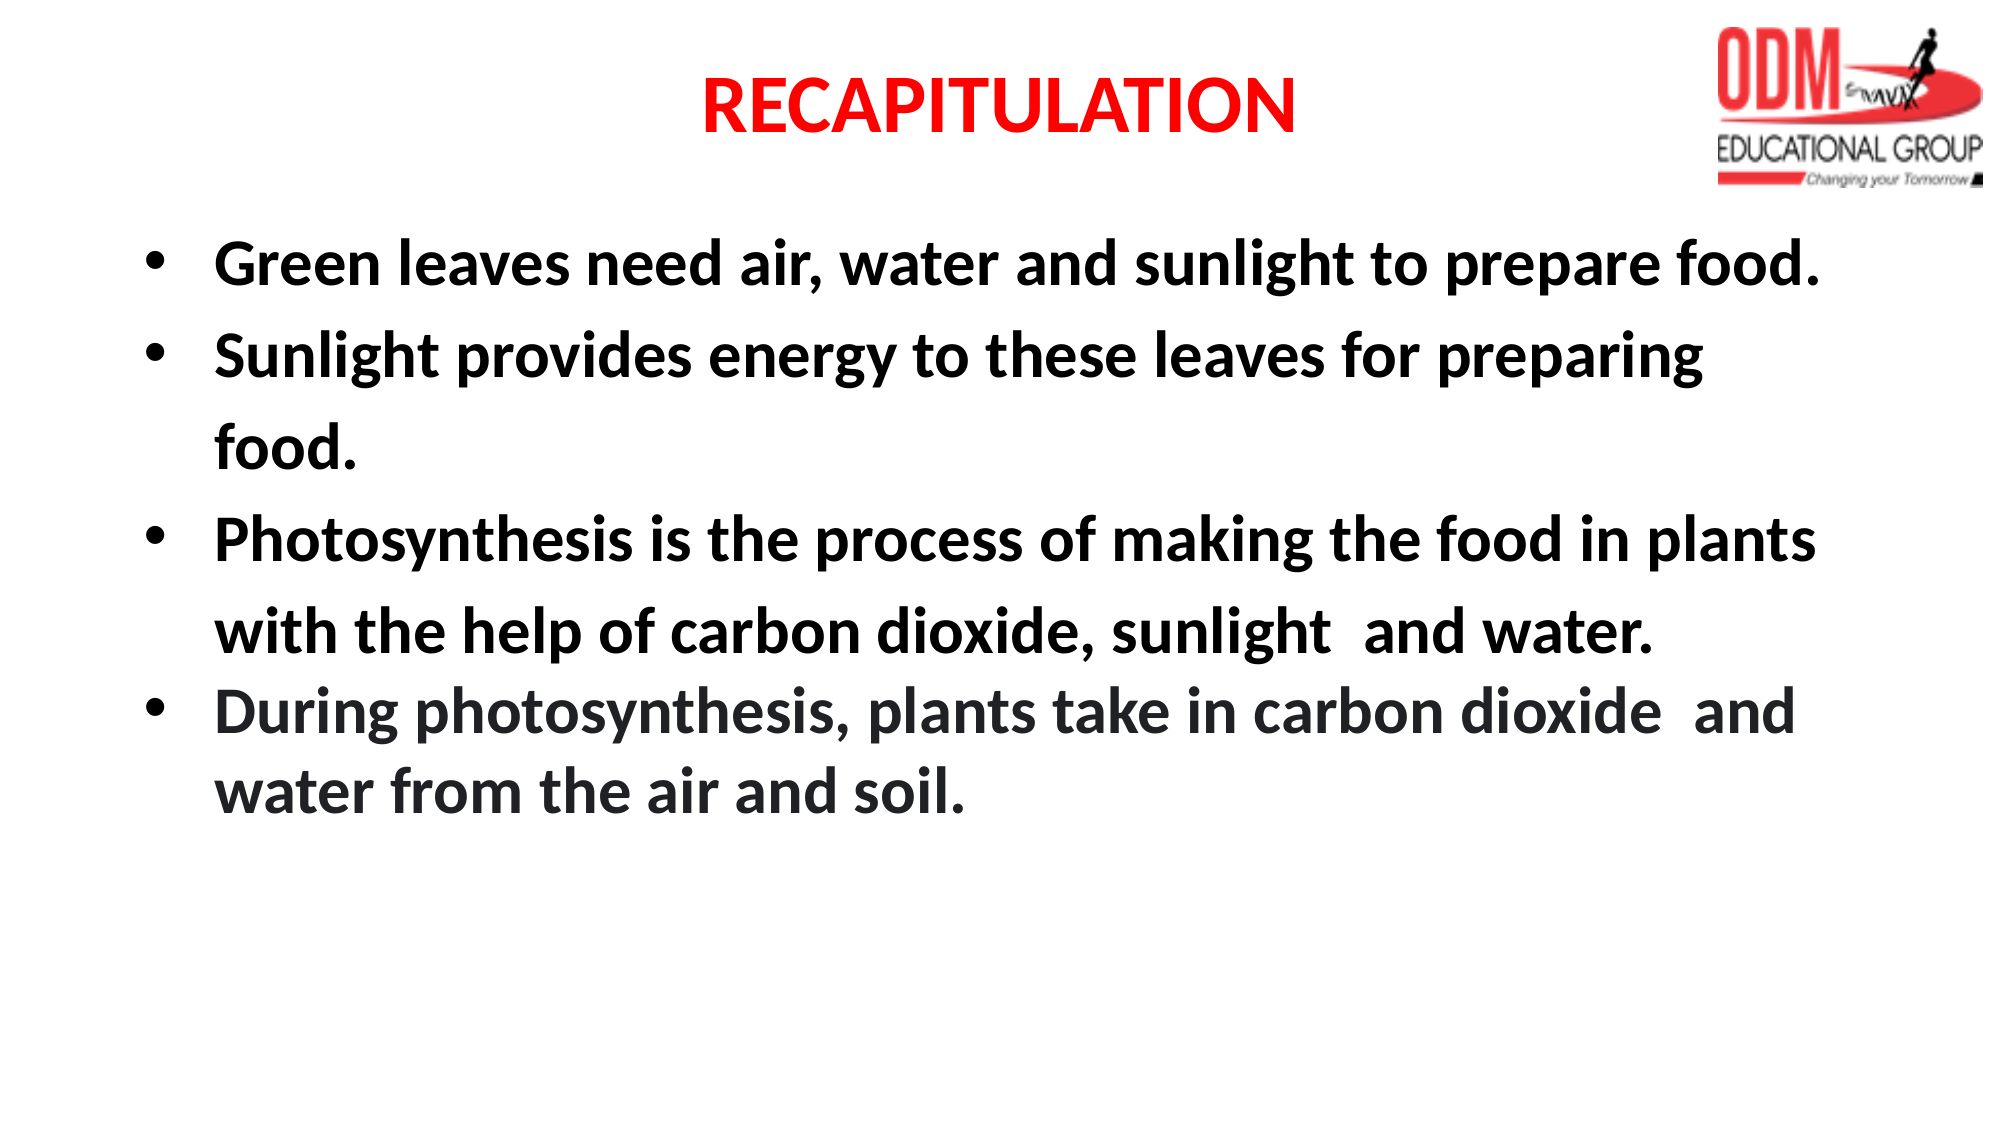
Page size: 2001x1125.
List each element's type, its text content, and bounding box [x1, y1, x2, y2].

title RECAPITULATION [137, 30, 1718, 182]
picture [1718, 27, 1983, 188]
list Green leaves need air, water and sunlight to prepare food. Sunlight provides energy to these leaves for preparing food. Photosynthesis is the process of making the food in plants with the help of carbon dioxide, sunlight and water. During photosynthesis, plants take in carbon dioxide and water from the air and soil. [124, 199, 1876, 958]
